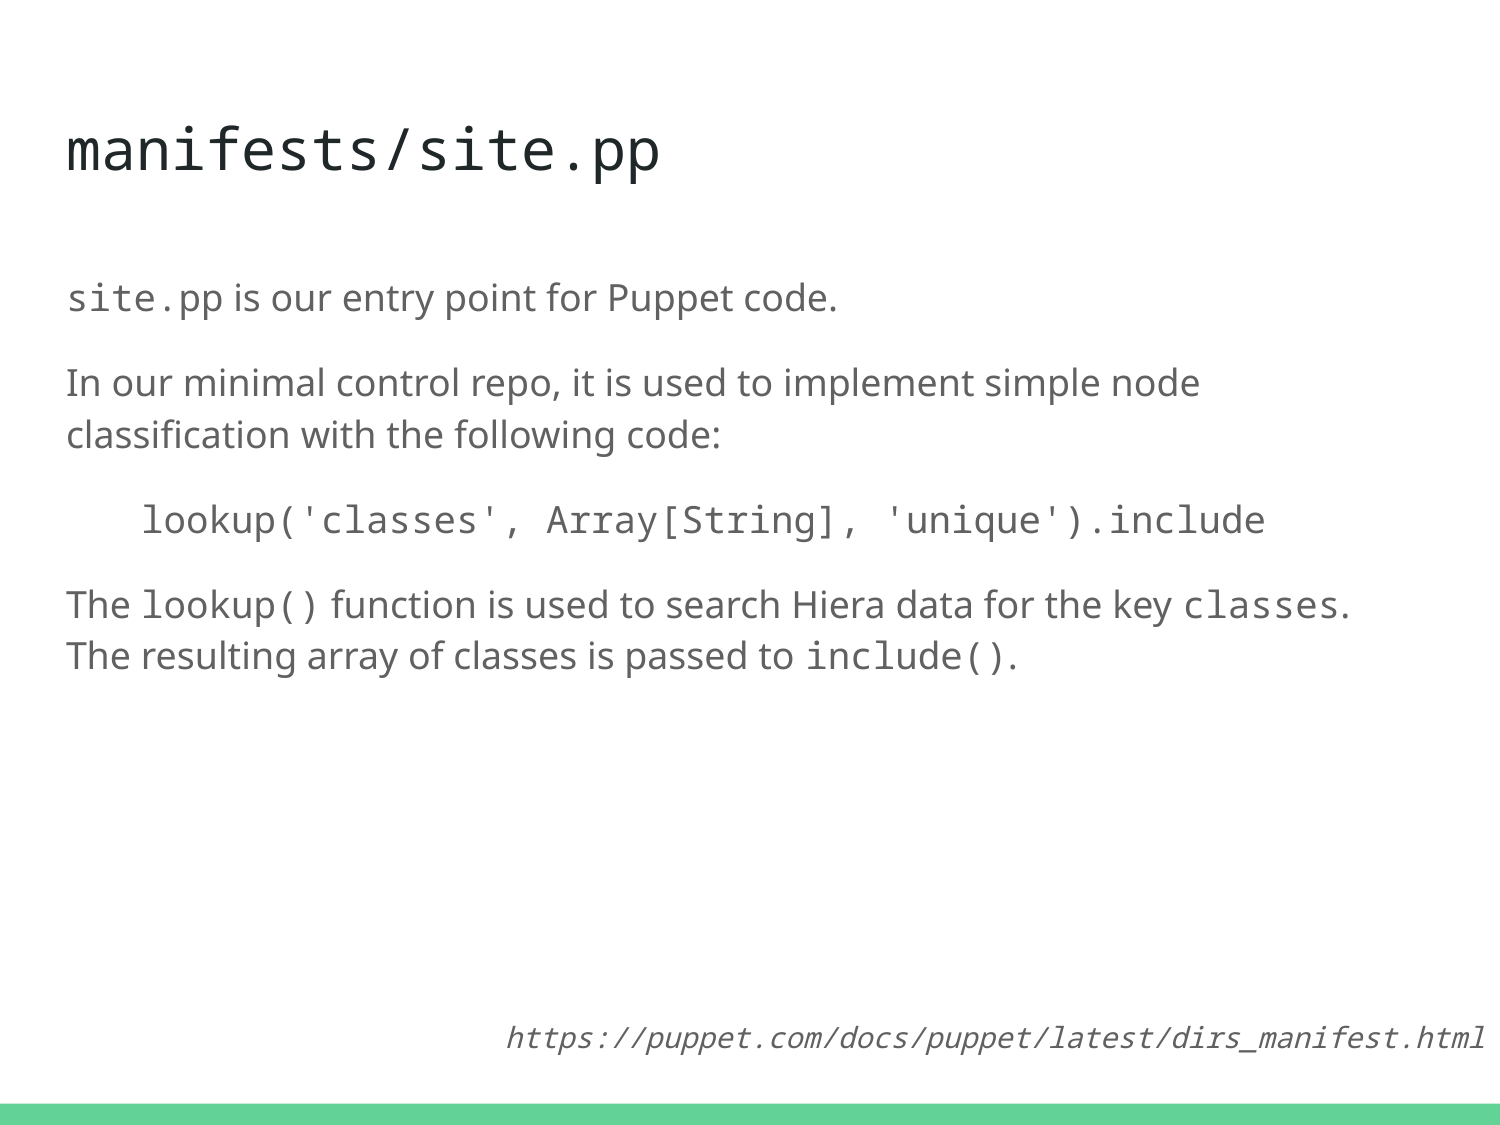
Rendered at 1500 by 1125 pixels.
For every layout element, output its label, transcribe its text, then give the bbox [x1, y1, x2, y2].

list site.pp is our entry point for Puppet code. In our minimal control repo, it is used to implement simple node classification with the following code: lookup('classes', Array[String], 'unique').include The lookup() function is used to search Hiera data for the key classes. The resulting array of classes is passed to include(). [51, 252, 1449, 1000]
title manifests/site.pp [51, 97, 1449, 223]
text_box https://puppet.com/docs/puppet/latest/dirs_manifest.html [409, 999, 1500, 1107]
